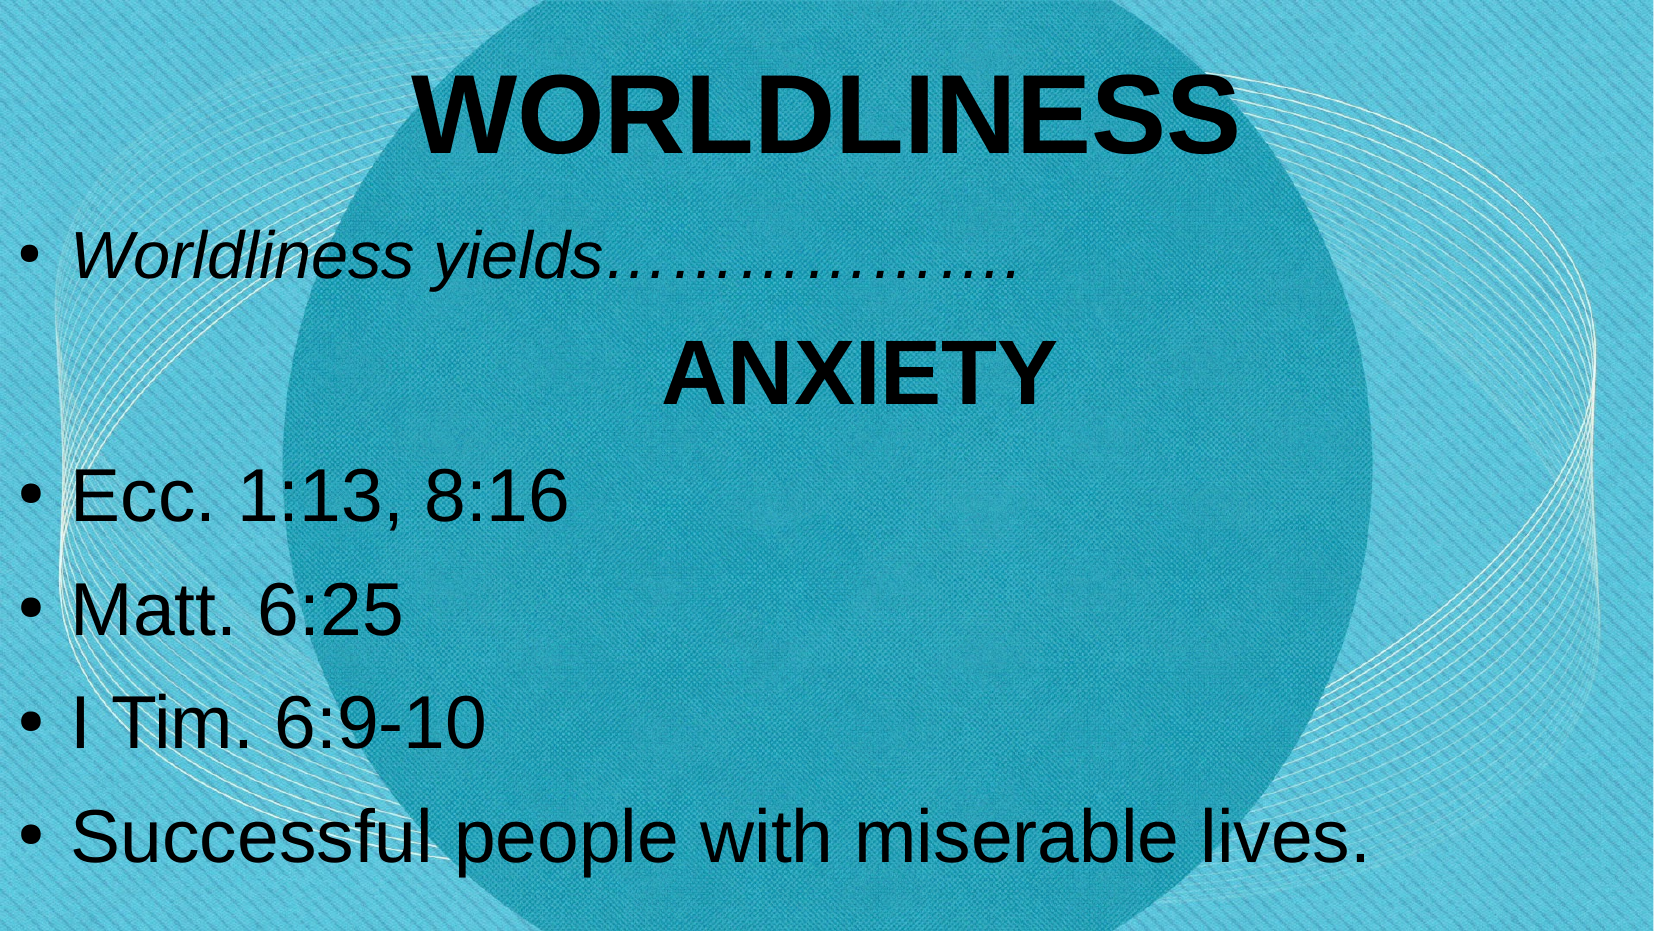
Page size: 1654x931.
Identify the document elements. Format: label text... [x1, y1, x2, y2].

picture [0, 0, 1654, 931]
title WORLDLINESS [82, 37, 1571, 193]
list Worldliness yields………………. ANXIETY Ecc. 1:13, 8:16 Matt. 6:25 I Tim. 6:9-10 Successful people with miserable lives. [0, 217, 1651, 916]
